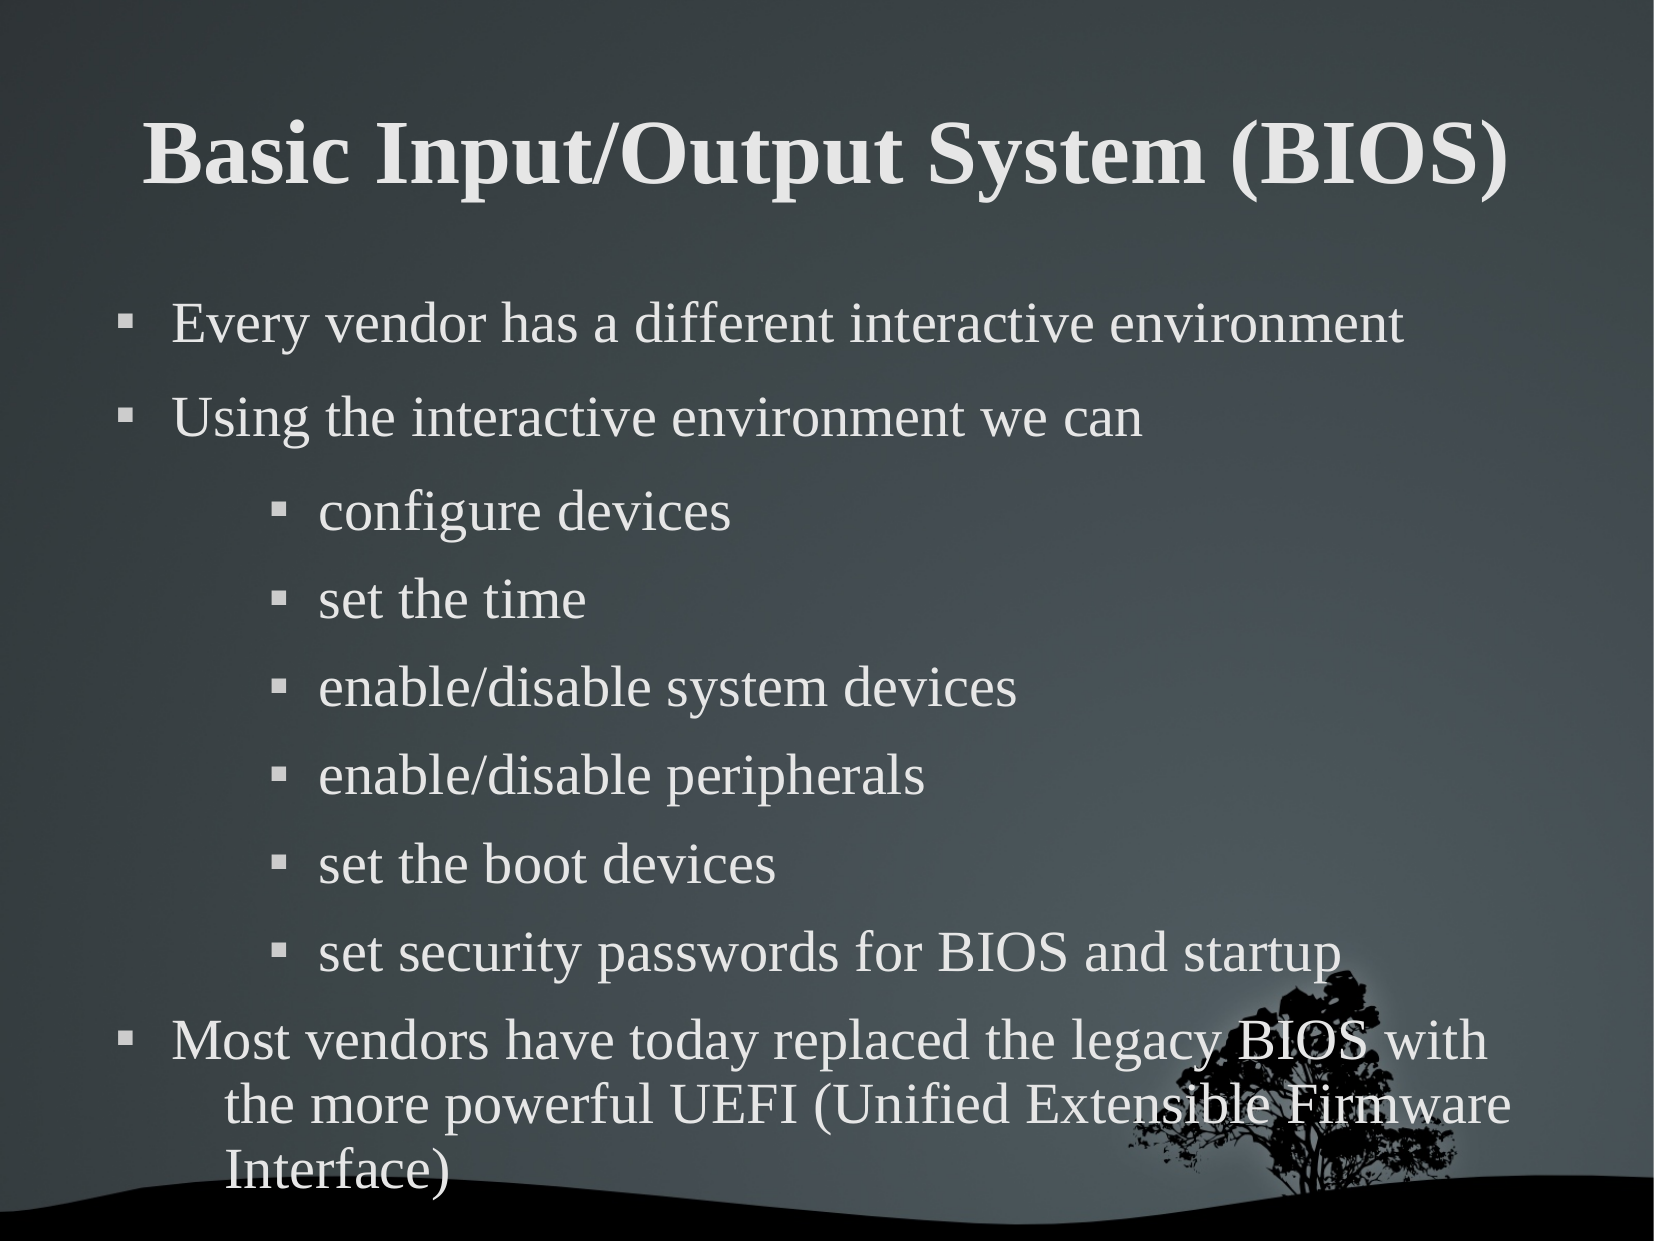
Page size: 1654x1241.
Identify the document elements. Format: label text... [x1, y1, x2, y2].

list Every vendor has a different interactive environment Using the interactive environment we can configure devices set the time enable/disable system devices enable/disable peripherals set the boot devices set security passwords for BIOS and startup Most vendors have today replaced the legacy BIOS with the more powerful UEFI (Unified Extensible Firmware Interface) [82, 290, 1571, 1167]
title Basic Input/Output System (BIOS) [82, 33, 1571, 273]
picture [0, 0, 1654, 1241]
